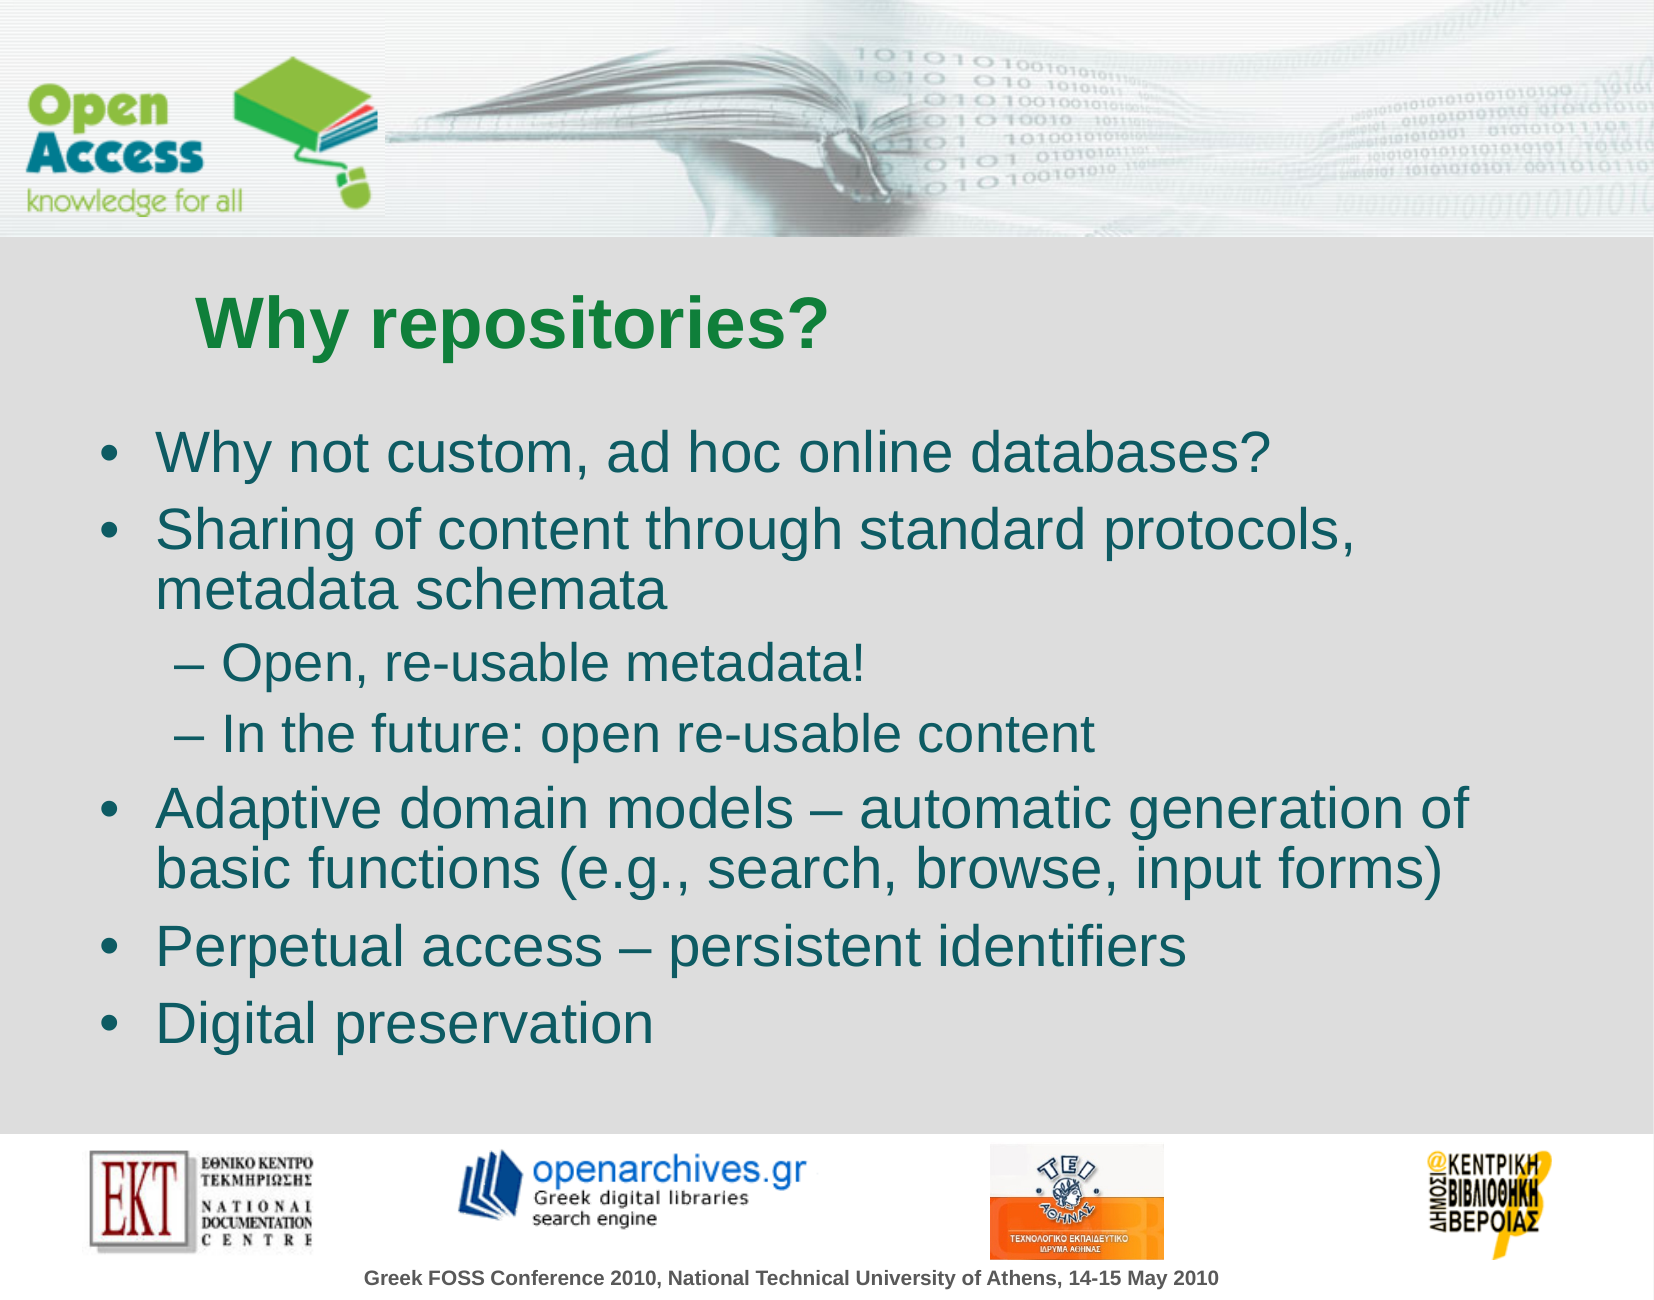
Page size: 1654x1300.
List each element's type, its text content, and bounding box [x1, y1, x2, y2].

text_box Why not custom, ad hoc online databases? Sharing of content through standard protocols, metadata schemata Open, re-usable metadata! In the future: open re-usable content Adaptive domain models – automatic generation of basic functions (e.g., search, browse, input forms) Perpetual access – persistent identifiers Digital preservation [82, 415, 1572, 1123]
text_box Why repositories? [195, 286, 1516, 370]
picture [82, 1138, 323, 1260]
picture [1424, 1136, 1648, 1260]
picture [990, 1142, 1164, 1260]
picture [451, 1142, 851, 1231]
picture [0, 0, 1654, 237]
